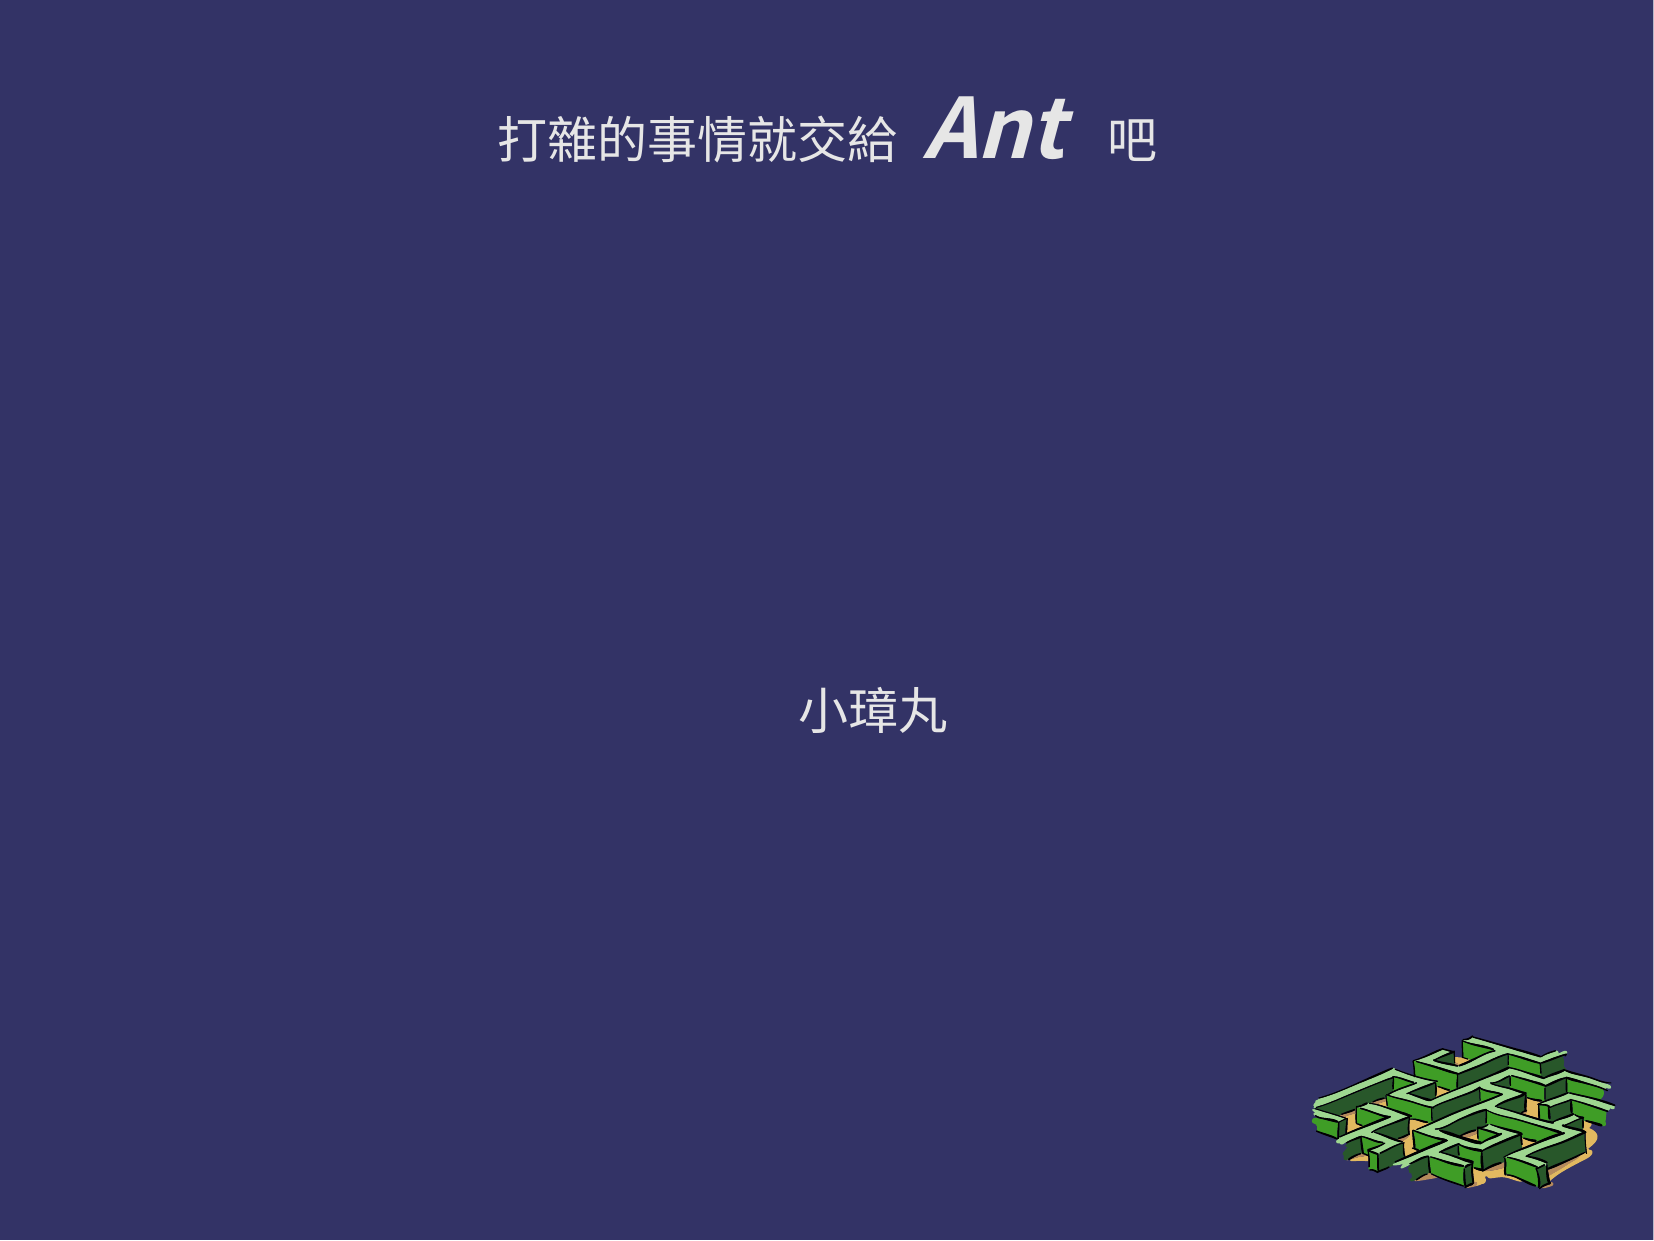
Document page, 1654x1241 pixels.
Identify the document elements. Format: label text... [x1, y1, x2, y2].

subtitle 小璋丸 [178, 364, 1570, 1147]
title 打雜的事情就交給 Ant 吧 [121, 19, 1534, 227]
